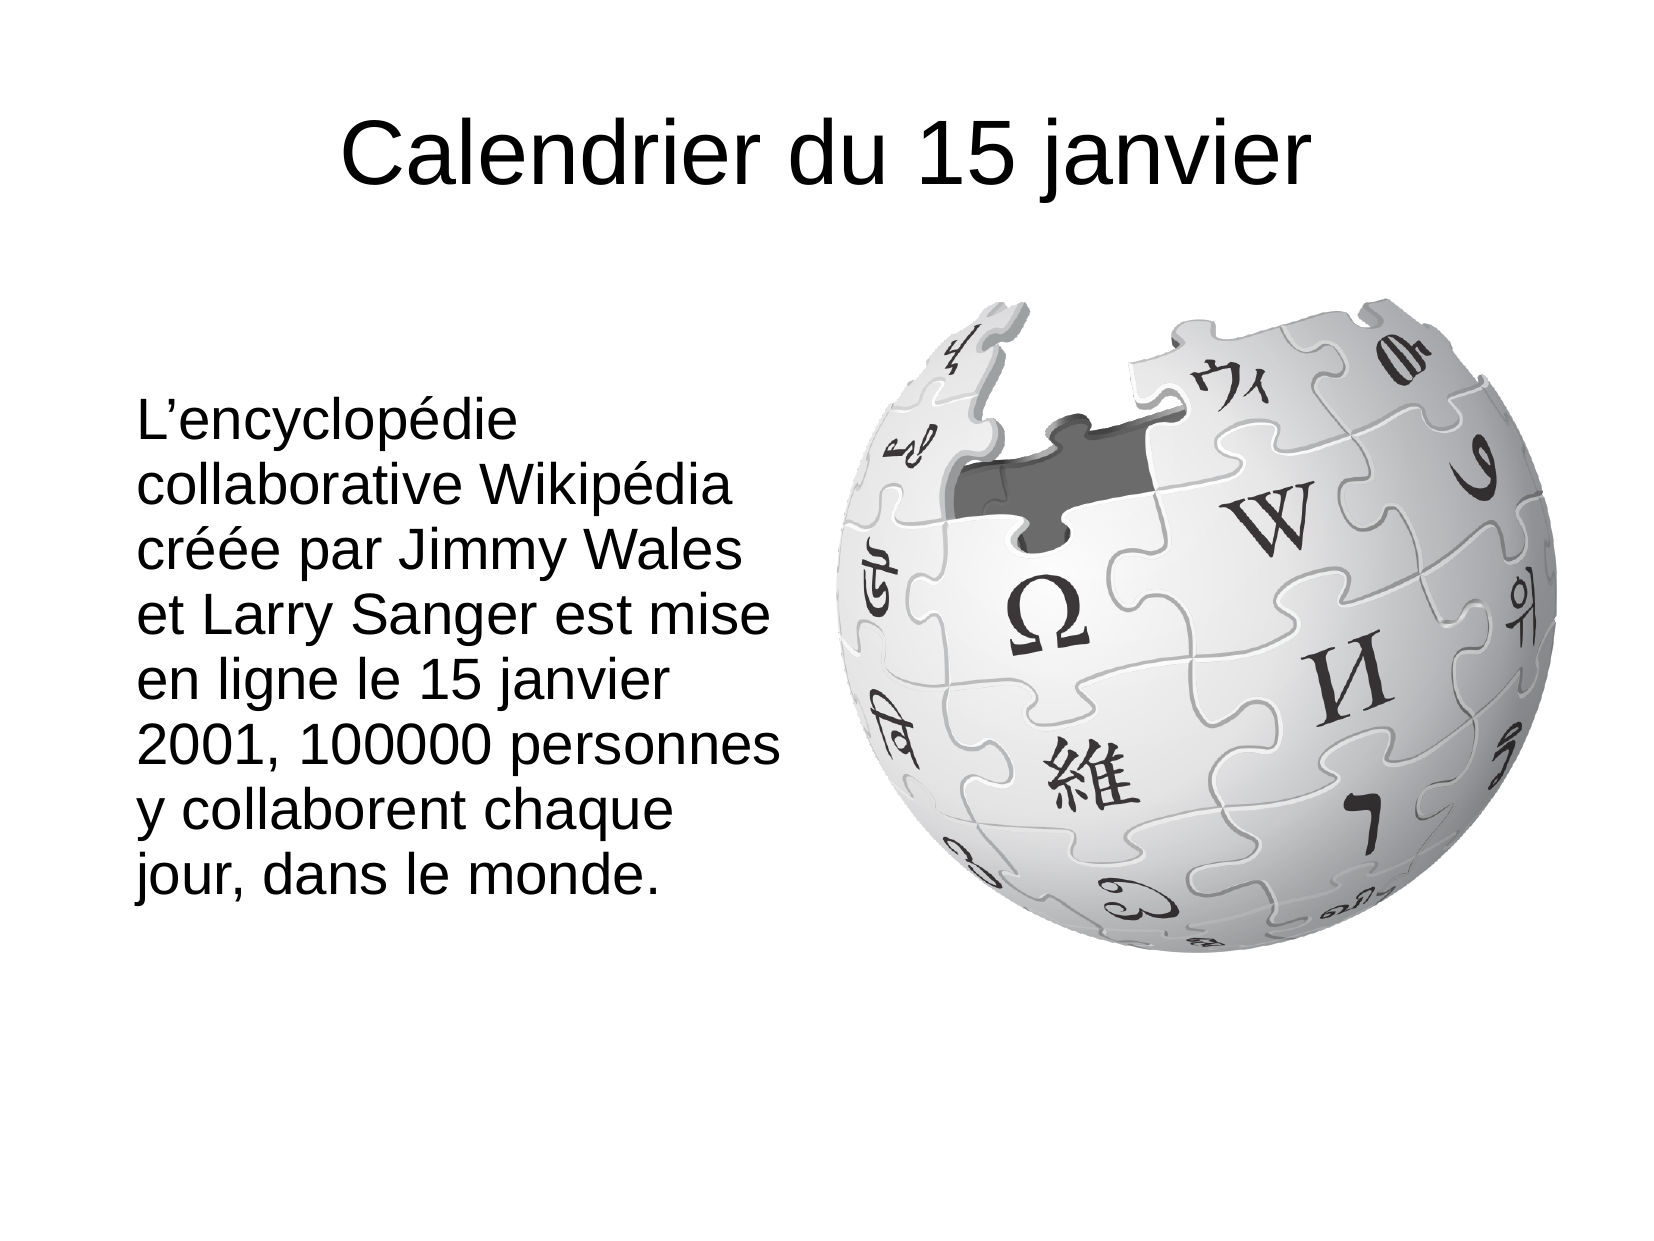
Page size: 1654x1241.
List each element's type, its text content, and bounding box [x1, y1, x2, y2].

title Calendrier du 15 janvier [82, 49, 1571, 257]
picture [832, 265, 1560, 993]
list L’encyclopédie collaborative Wikipédia créée par Jimmy Wales et Larry Sanger est mise en ligne le 15 janvier 2001, 100000 personnes y collaborent chaque jour, dans le monde. [65, 291, 792, 1111]
